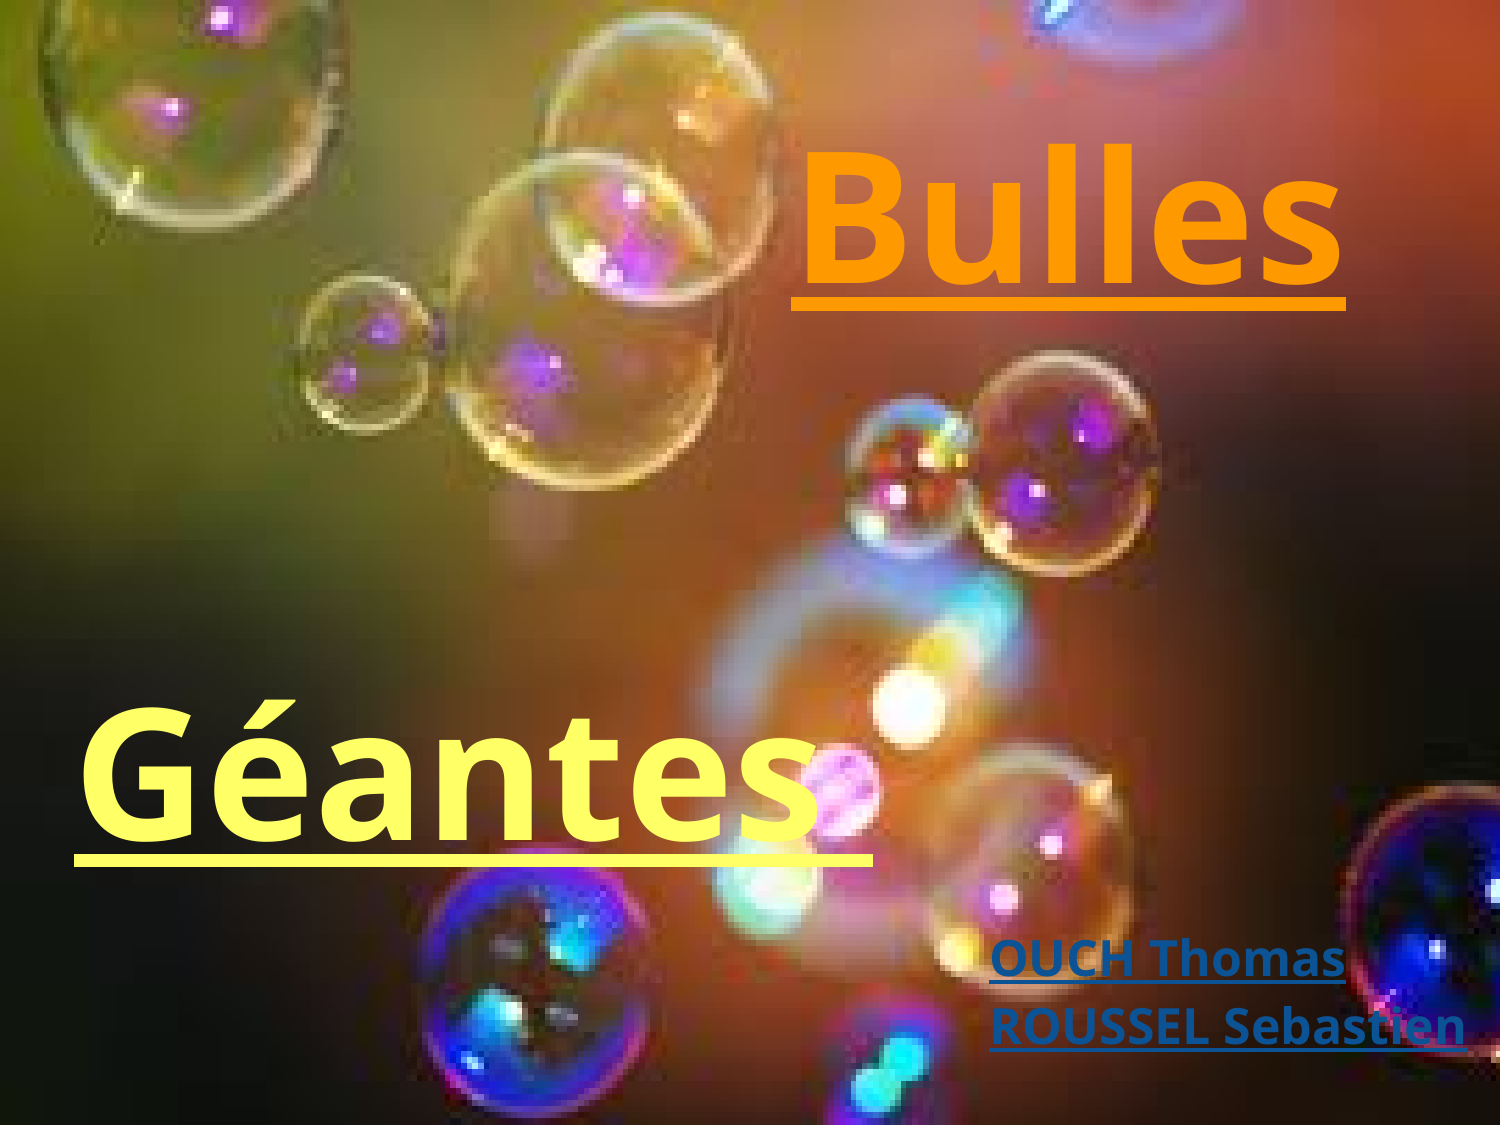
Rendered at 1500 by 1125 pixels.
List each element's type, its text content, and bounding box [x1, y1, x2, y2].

text_box OUCH Thomas ROUSSEL Sebastien [974, 915, 1500, 1112]
text_box Bulles [661, 41, 1477, 384]
picture [0, 0, 1500, 1125]
title Géantes [59, 649, 1334, 891]
